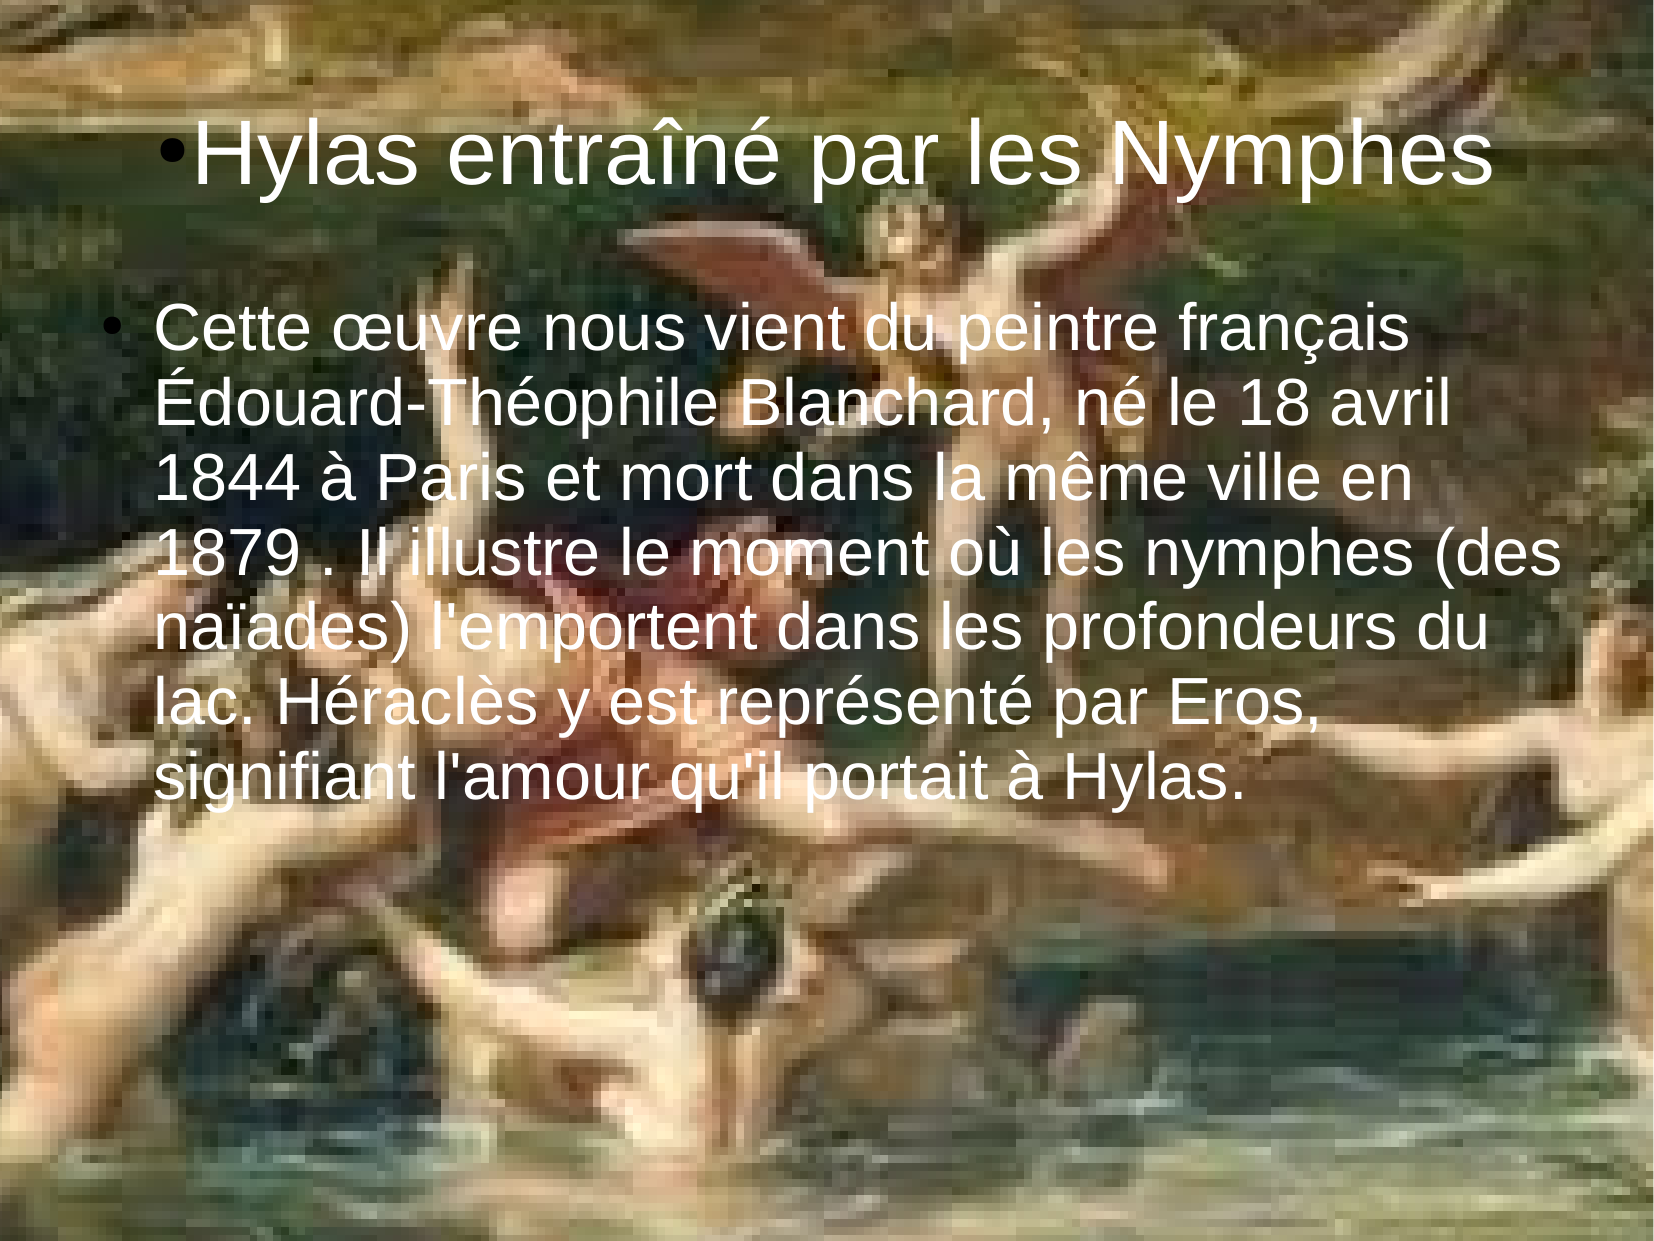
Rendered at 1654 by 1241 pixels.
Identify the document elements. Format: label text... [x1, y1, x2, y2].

title Hylas entraîné par les Nymphes [82, 49, 1571, 257]
picture [0, 0, 1654, 1241]
list Cette œuvre nous vient du peintre français Édouard-Théophile Blanchard, né le 18 avril 1844 à Paris et mort dans la même ville en 1879 . Il illustre le moment où les nymphes (des naïades) l'emportent dans les profondeurs du lac. Héraclès y est représenté par Eros, signifiant l'amour qu'il portait à Hylas. [82, 290, 1571, 1010]
